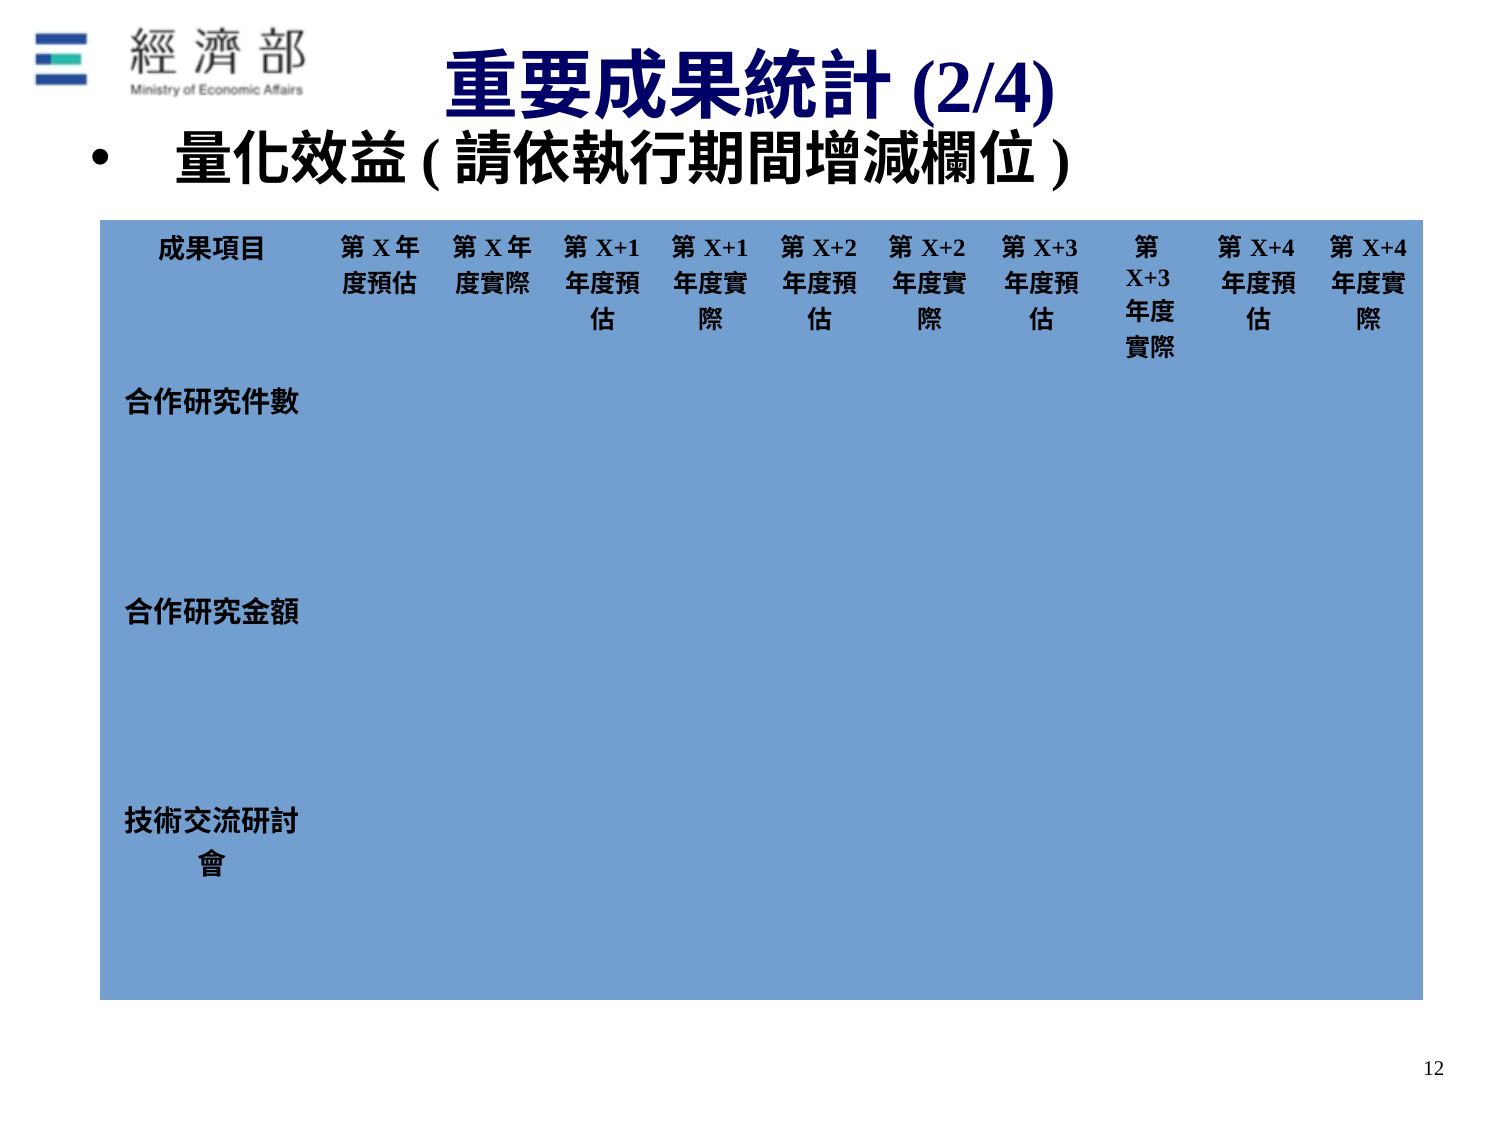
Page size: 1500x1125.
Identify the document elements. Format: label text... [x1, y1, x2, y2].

table_cell [1098, 581, 1203, 790]
table_cell [874, 790, 986, 1000]
table_cell 技術交流研討會 [100, 790, 325, 1000]
table_cell [325, 790, 436, 1000]
table_header 第X+4年度實際 [1315, 220, 1423, 371]
table_cell [657, 581, 765, 790]
table_header 第X年度預估 [325, 220, 436, 371]
table_cell [1098, 790, 1203, 1000]
table_cell 合作研究金額 [100, 581, 325, 790]
table_header 第X+4年度預估 [1203, 220, 1315, 371]
table_cell [765, 790, 874, 1000]
table_cell [874, 371, 986, 581]
table_header 成果項目 [100, 220, 325, 371]
text_box [1408, 1046, 1500, 1125]
table_header 第X+2年度預估 [765, 220, 874, 371]
table_cell [436, 790, 549, 1000]
table_cell [1315, 790, 1423, 1000]
table_cell [986, 371, 1098, 581]
table_cell [325, 371, 436, 581]
table_cell [1203, 790, 1315, 1000]
table_cell [1315, 371, 1423, 581]
table_cell [657, 371, 765, 581]
table_header 第X+1年度實際 [657, 220, 765, 371]
table_cell [549, 581, 657, 790]
table_cell [436, 581, 549, 790]
table_cell [1203, 371, 1315, 581]
table_header 第X+3年度預估 [986, 220, 1098, 371]
list 量化效益(請依執行期間增減欄位) [75, 113, 1426, 1016]
table_header 第X+1年度預估 [549, 220, 657, 371]
table_cell [1203, 581, 1315, 790]
table_header 第X+3年度實際 [1098, 220, 1203, 371]
table_cell [549, 790, 657, 1000]
table_cell [986, 581, 1098, 790]
table_header 第X年度實際 [436, 220, 549, 371]
table_cell 合作研究件數 [100, 371, 325, 581]
table_cell [1098, 371, 1203, 581]
table_cell [765, 581, 874, 790]
table_cell [325, 581, 436, 790]
title 重要成果統計(2/4) [75, 23, 1426, 113]
table_cell [1315, 581, 1423, 790]
table_cell [549, 371, 657, 581]
table_cell [765, 371, 874, 581]
table_cell [986, 790, 1098, 1000]
table_header 第X+2年度實際 [874, 220, 986, 371]
table_cell [657, 790, 765, 1000]
table_cell [874, 581, 986, 790]
table_cell [436, 371, 549, 581]
